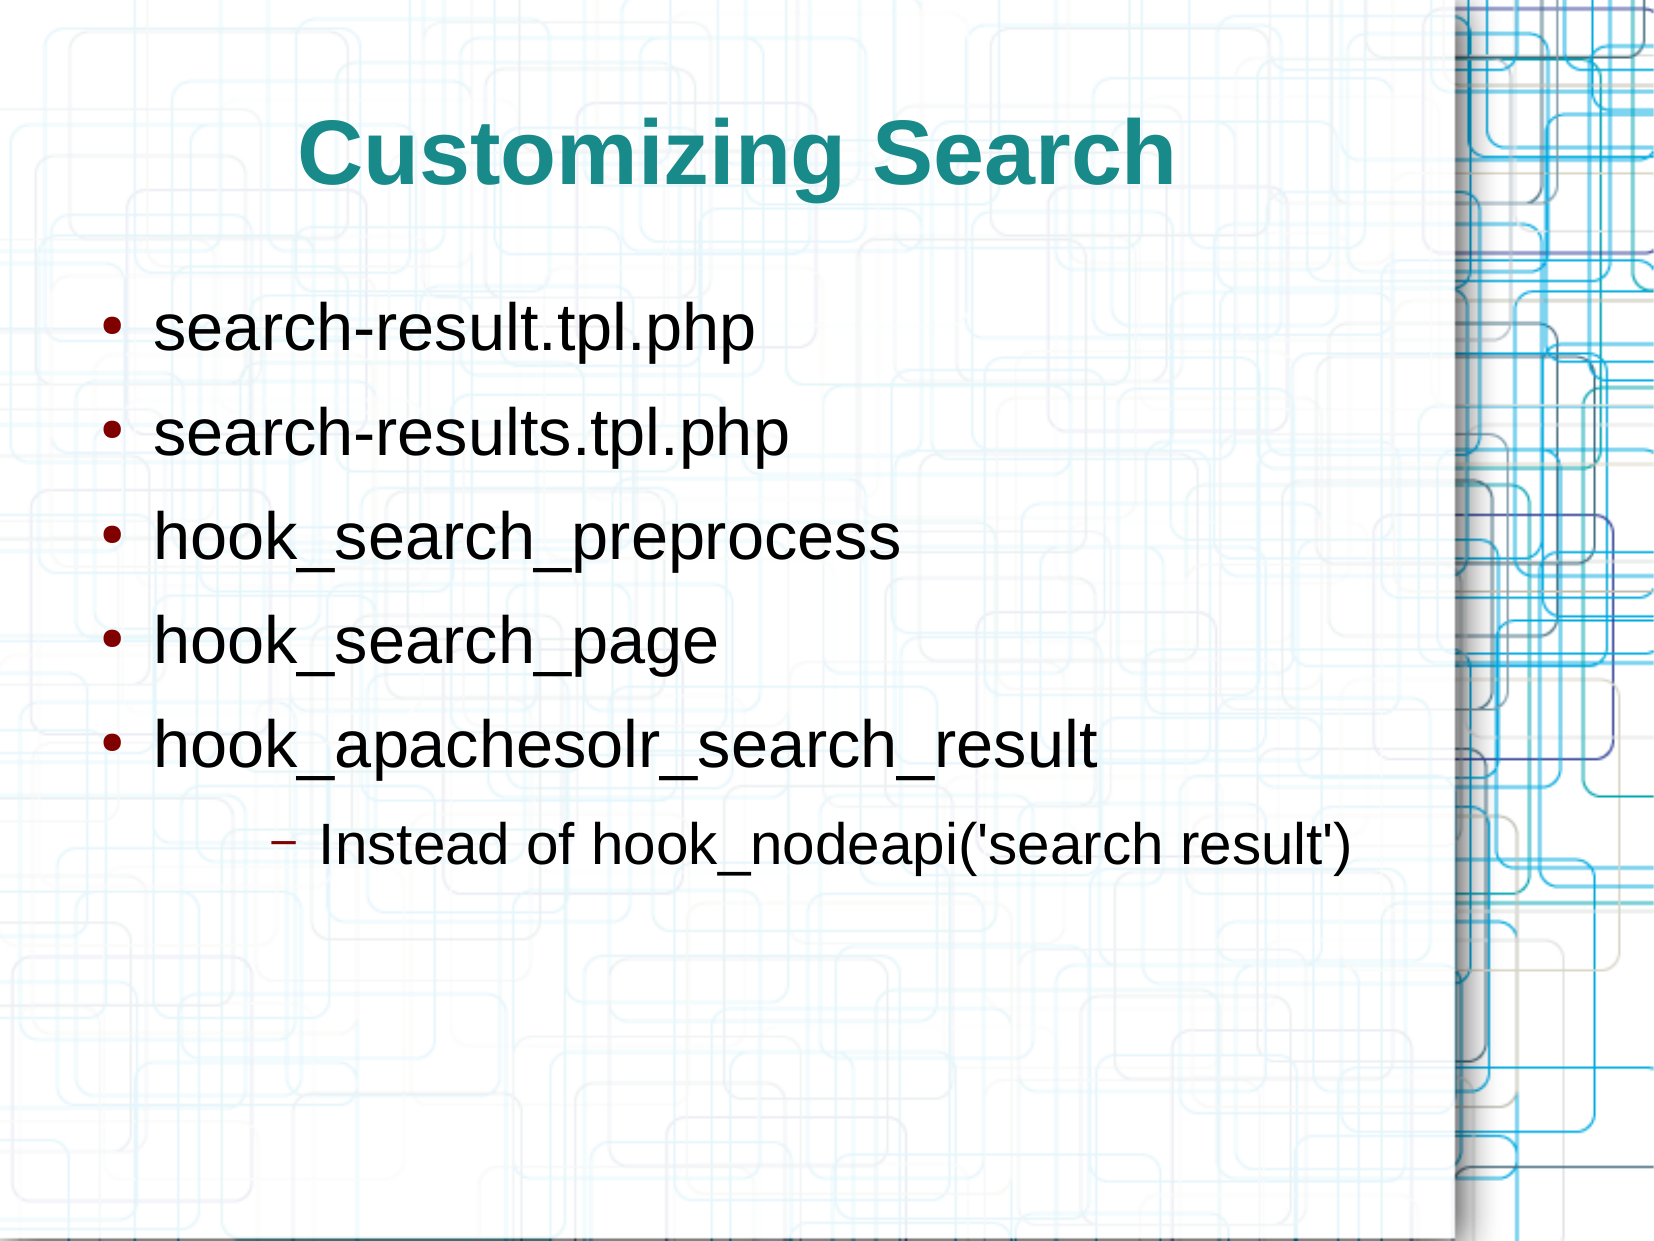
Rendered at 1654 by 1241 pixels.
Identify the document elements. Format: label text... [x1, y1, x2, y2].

picture [0, 0, 1654, 1241]
list search-result.tpl.php search-results.tpl.php hook_search_preprocess hook_search_page hook_apachesolr_search_result Instead of hook_nodeapi('search result') [82, 290, 1418, 1094]
title Customizing Search [59, 56, 1418, 250]
